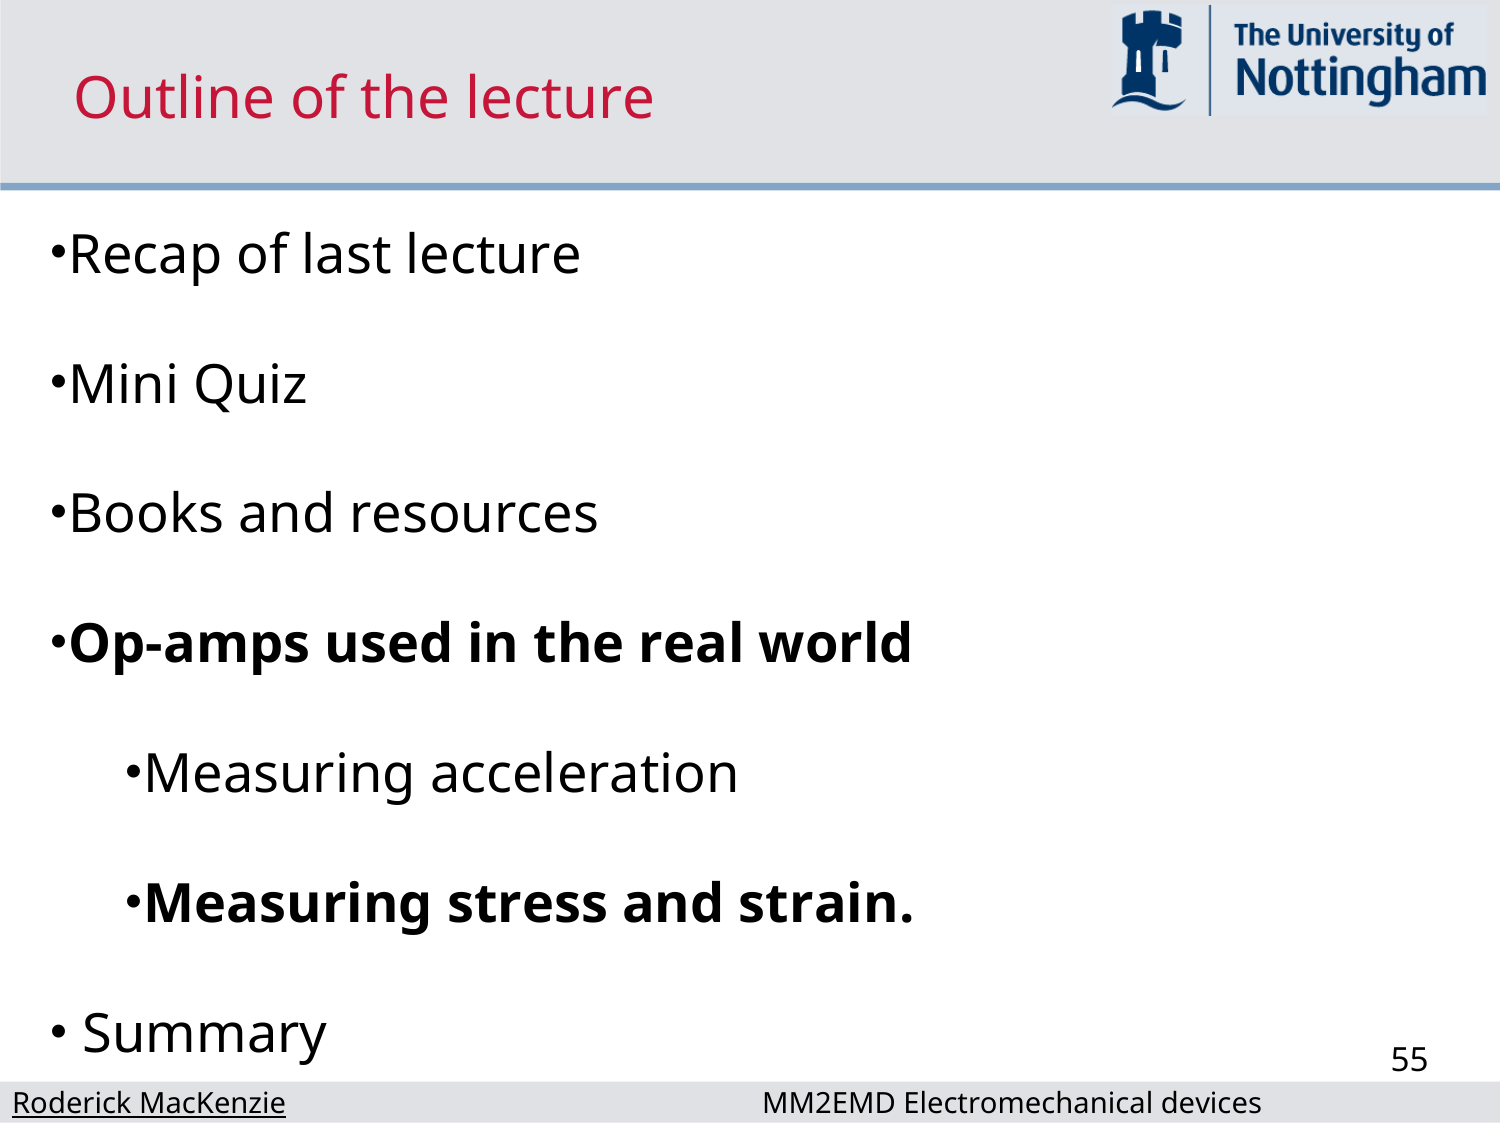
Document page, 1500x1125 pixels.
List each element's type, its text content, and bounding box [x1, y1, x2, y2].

picture [1111, 4, 1487, 116]
text_box <number> [1375, 1030, 1500, 1101]
text_box Recap of last lecture Mini Quiz Books and resources Op-amps used in the real world Measuring acceleration Measuring stress and strain. Summary [34, 211, 1477, 1071]
title Outline of the lecture [59, 43, 1297, 148]
